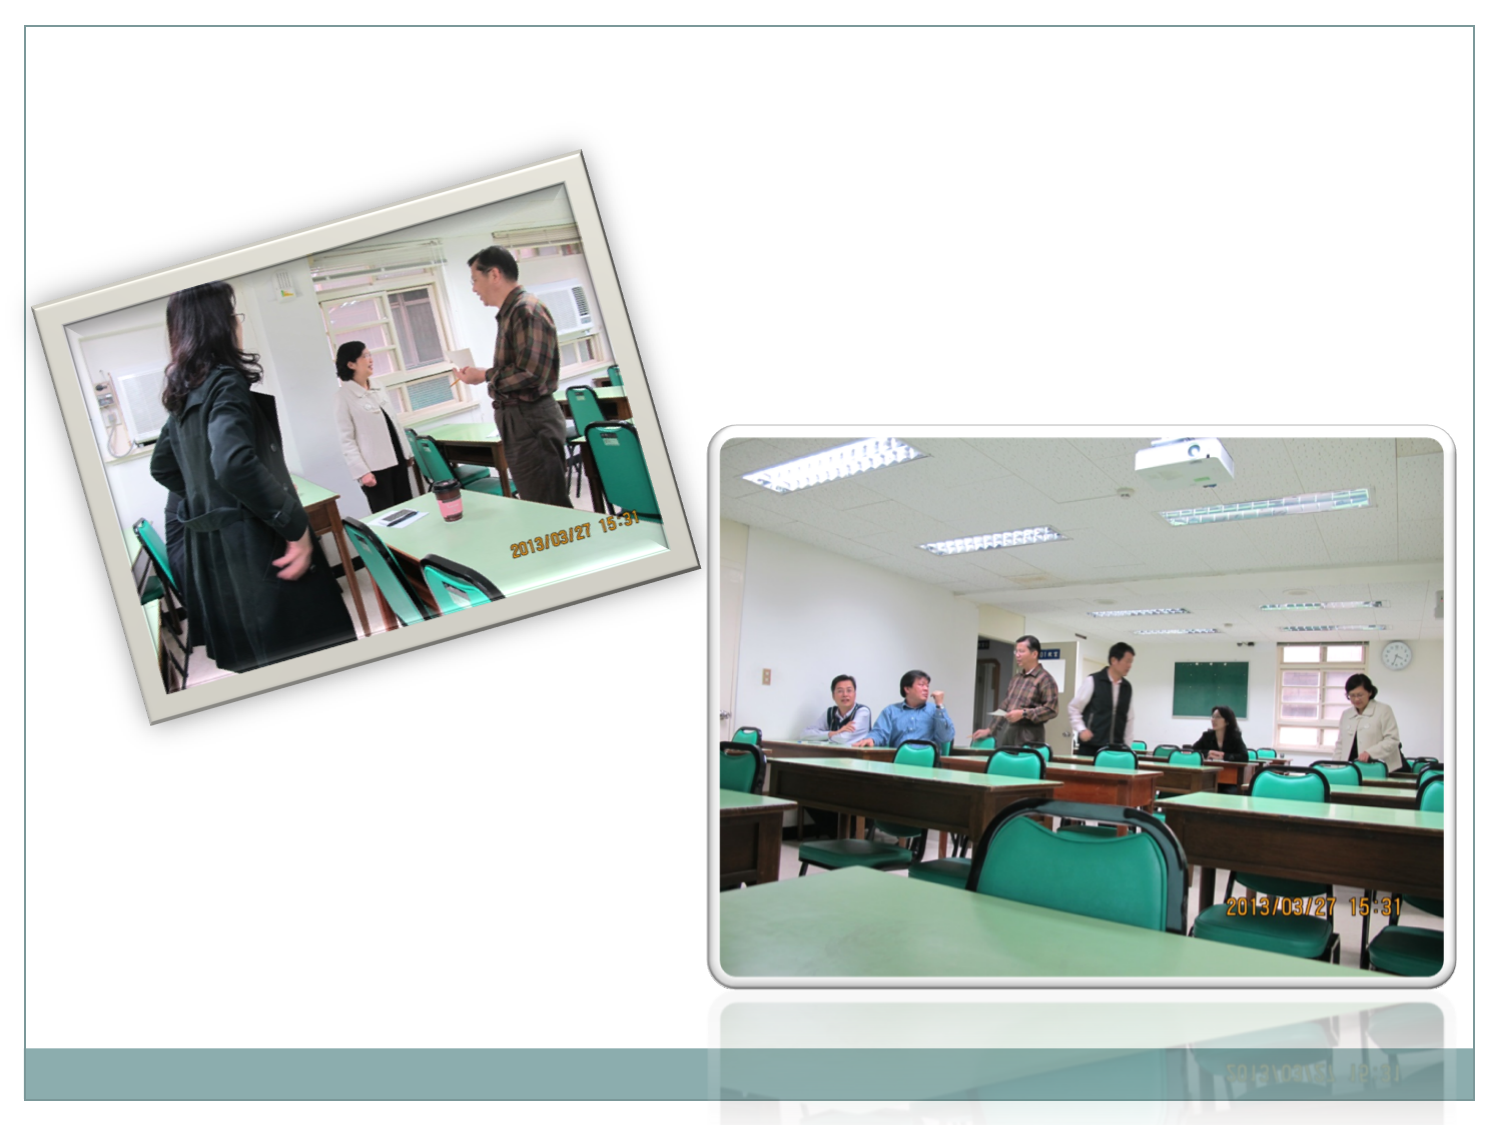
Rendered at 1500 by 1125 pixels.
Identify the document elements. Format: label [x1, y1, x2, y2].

picture [0, 108, 1460, 1125]
